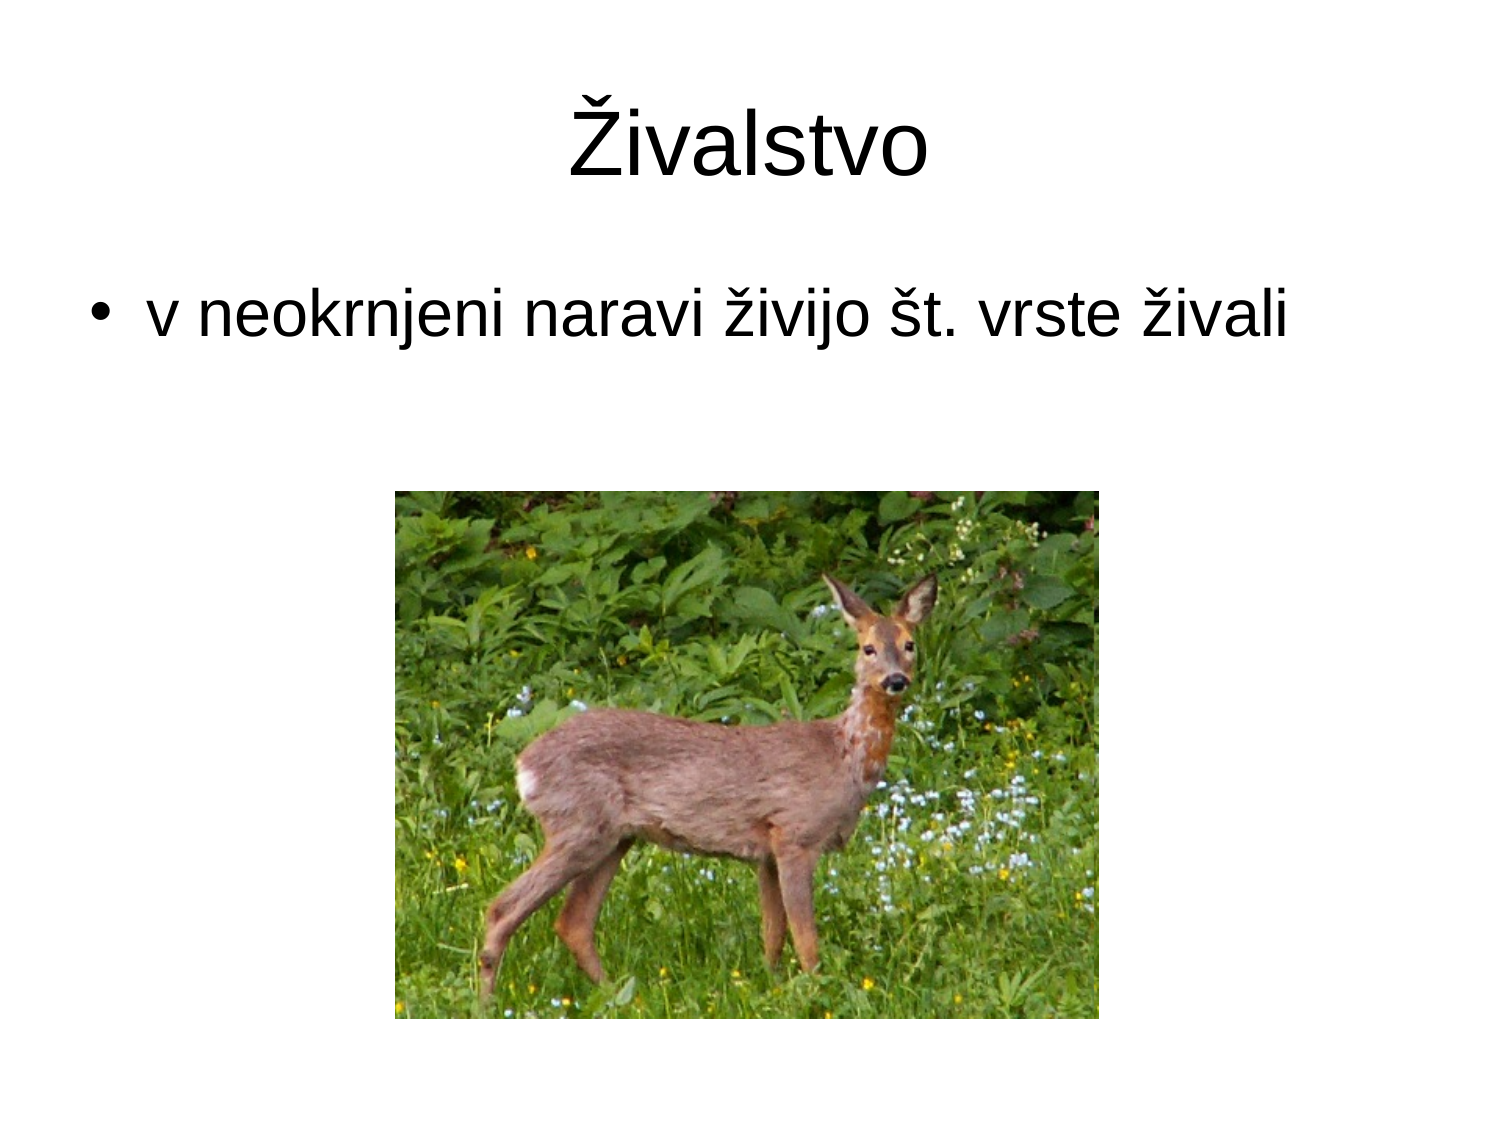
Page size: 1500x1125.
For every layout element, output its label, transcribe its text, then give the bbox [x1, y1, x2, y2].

picture [395, 491, 1099, 1019]
title Živalstvo [75, 45, 1426, 233]
list v neokrnjeni naravi živijo št. vrste živali [75, 262, 1426, 1006]
